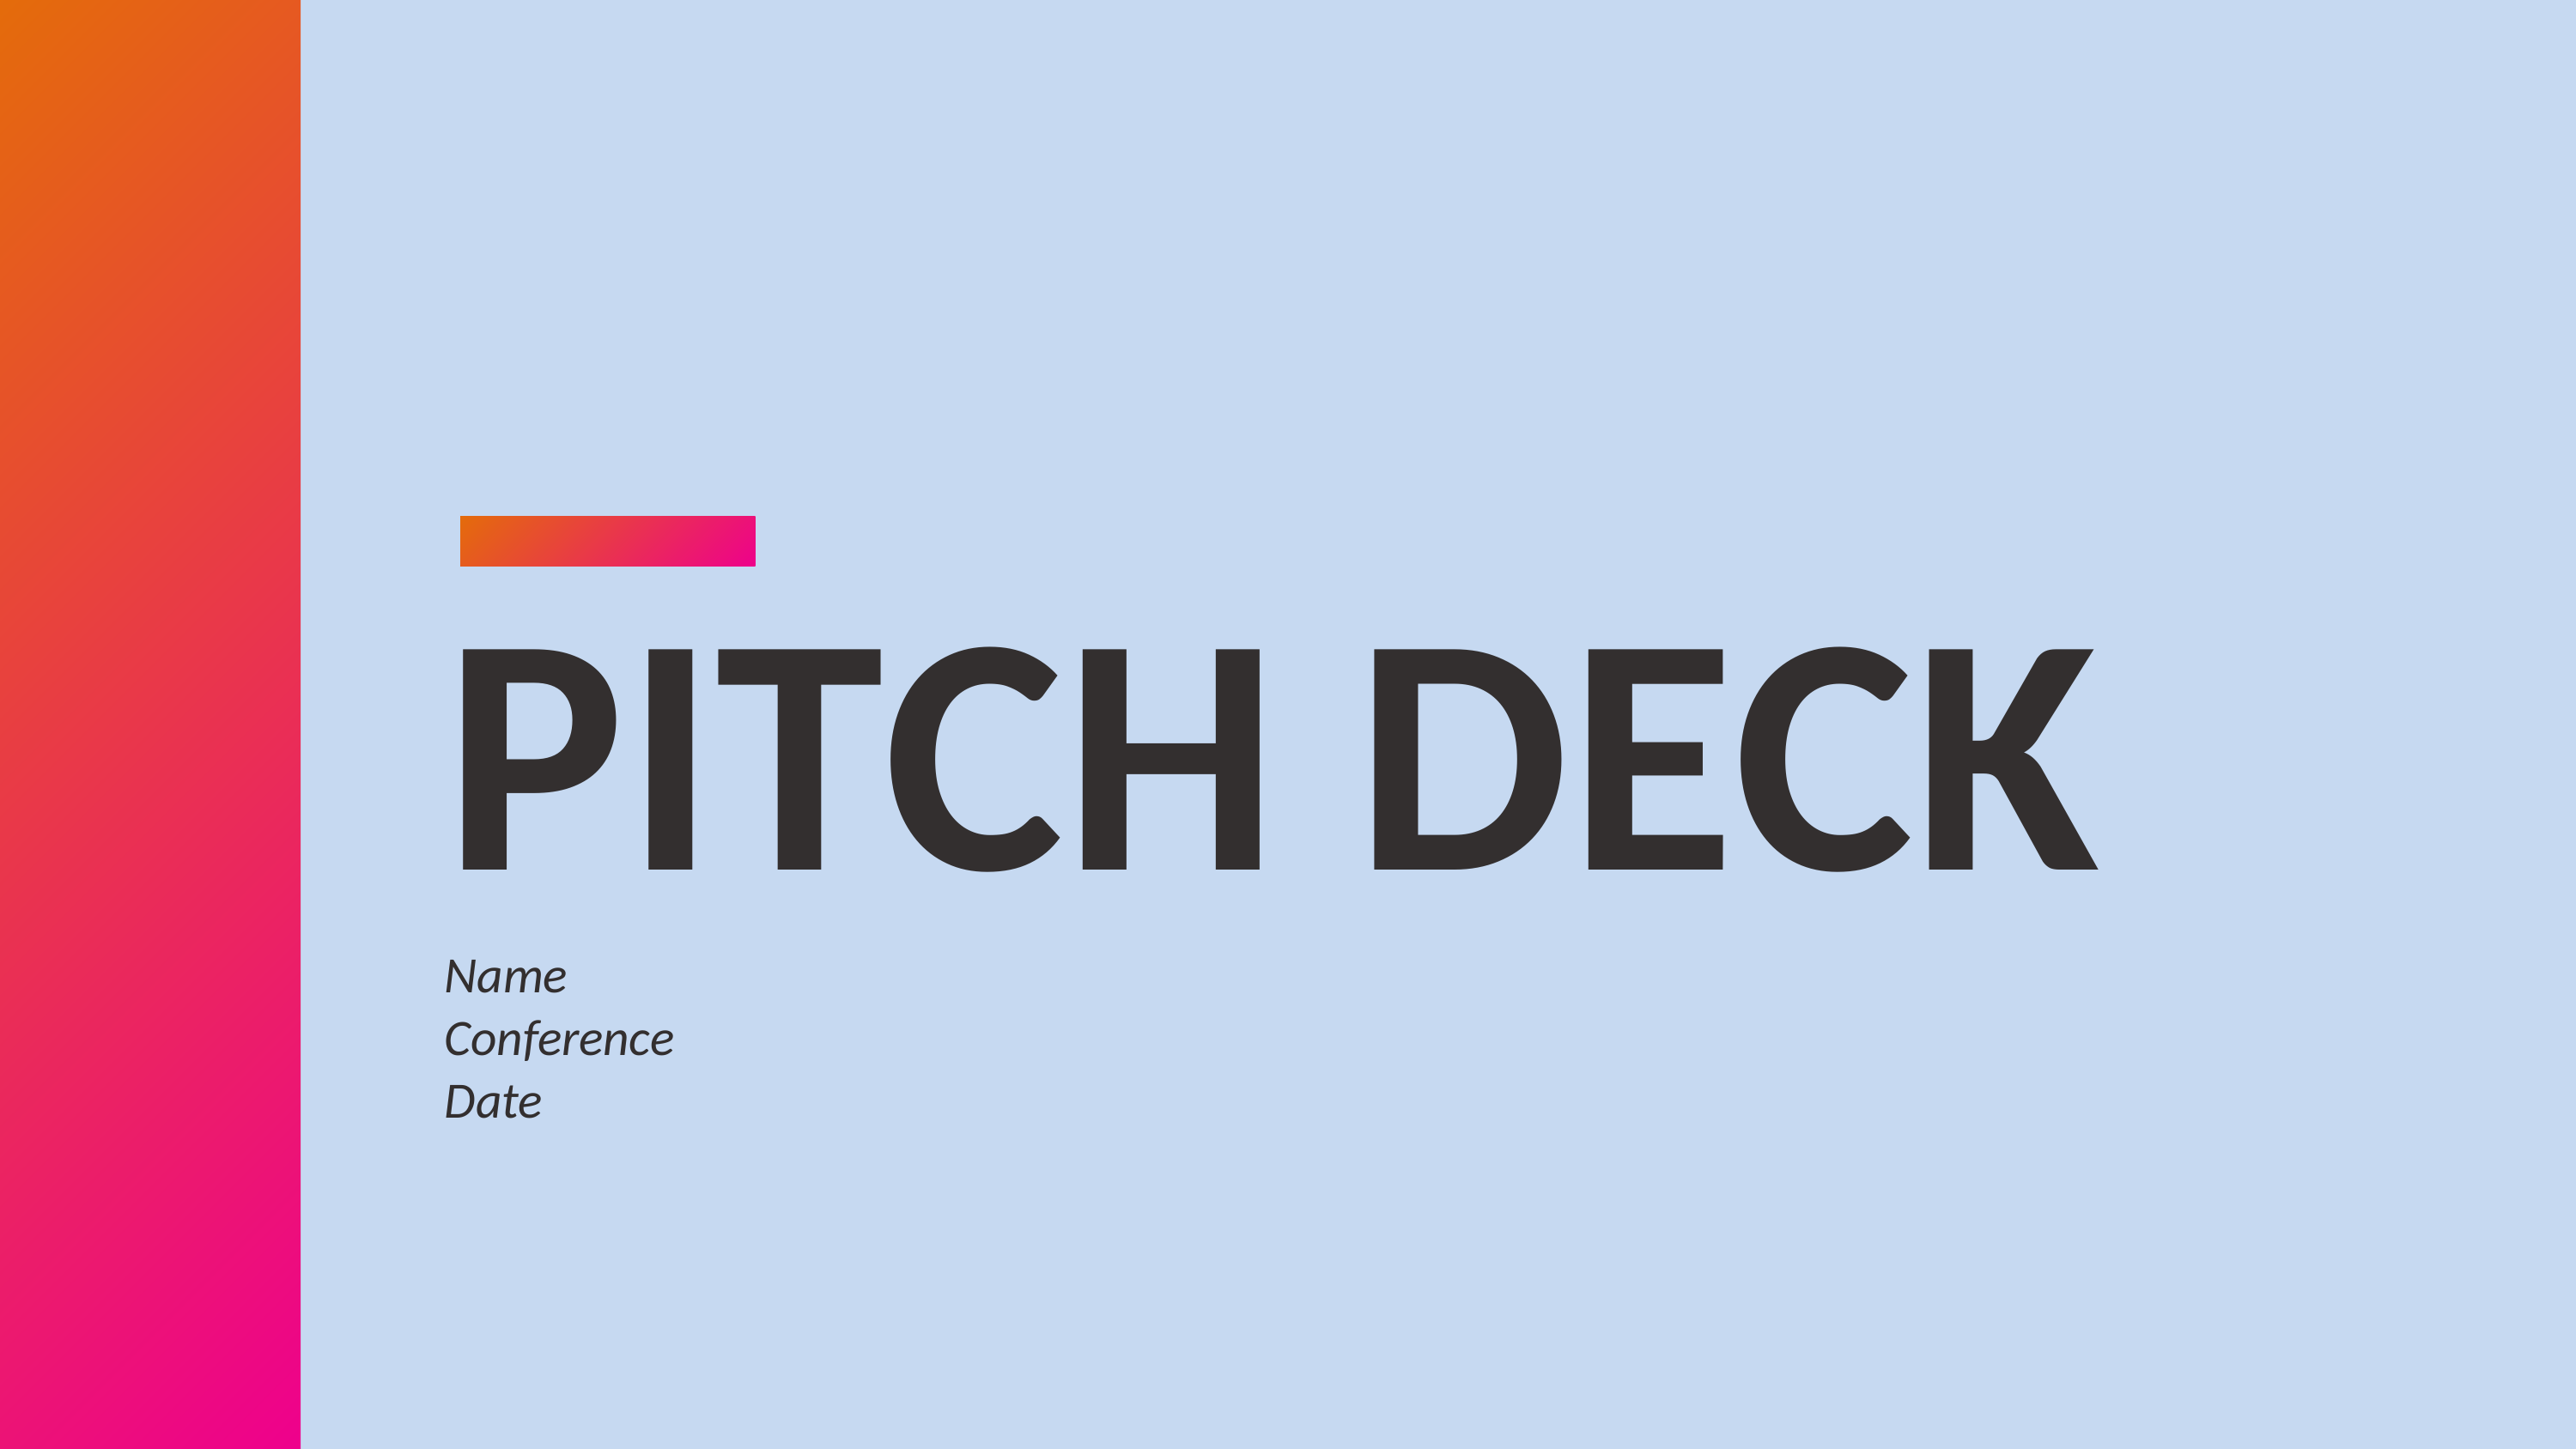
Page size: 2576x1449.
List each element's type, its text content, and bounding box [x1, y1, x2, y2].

text_box [460, 516, 756, 567]
text_box Name Conference Date [442, 939, 1385, 1131]
title PITCH DECK [442, 528, 2187, 1346]
